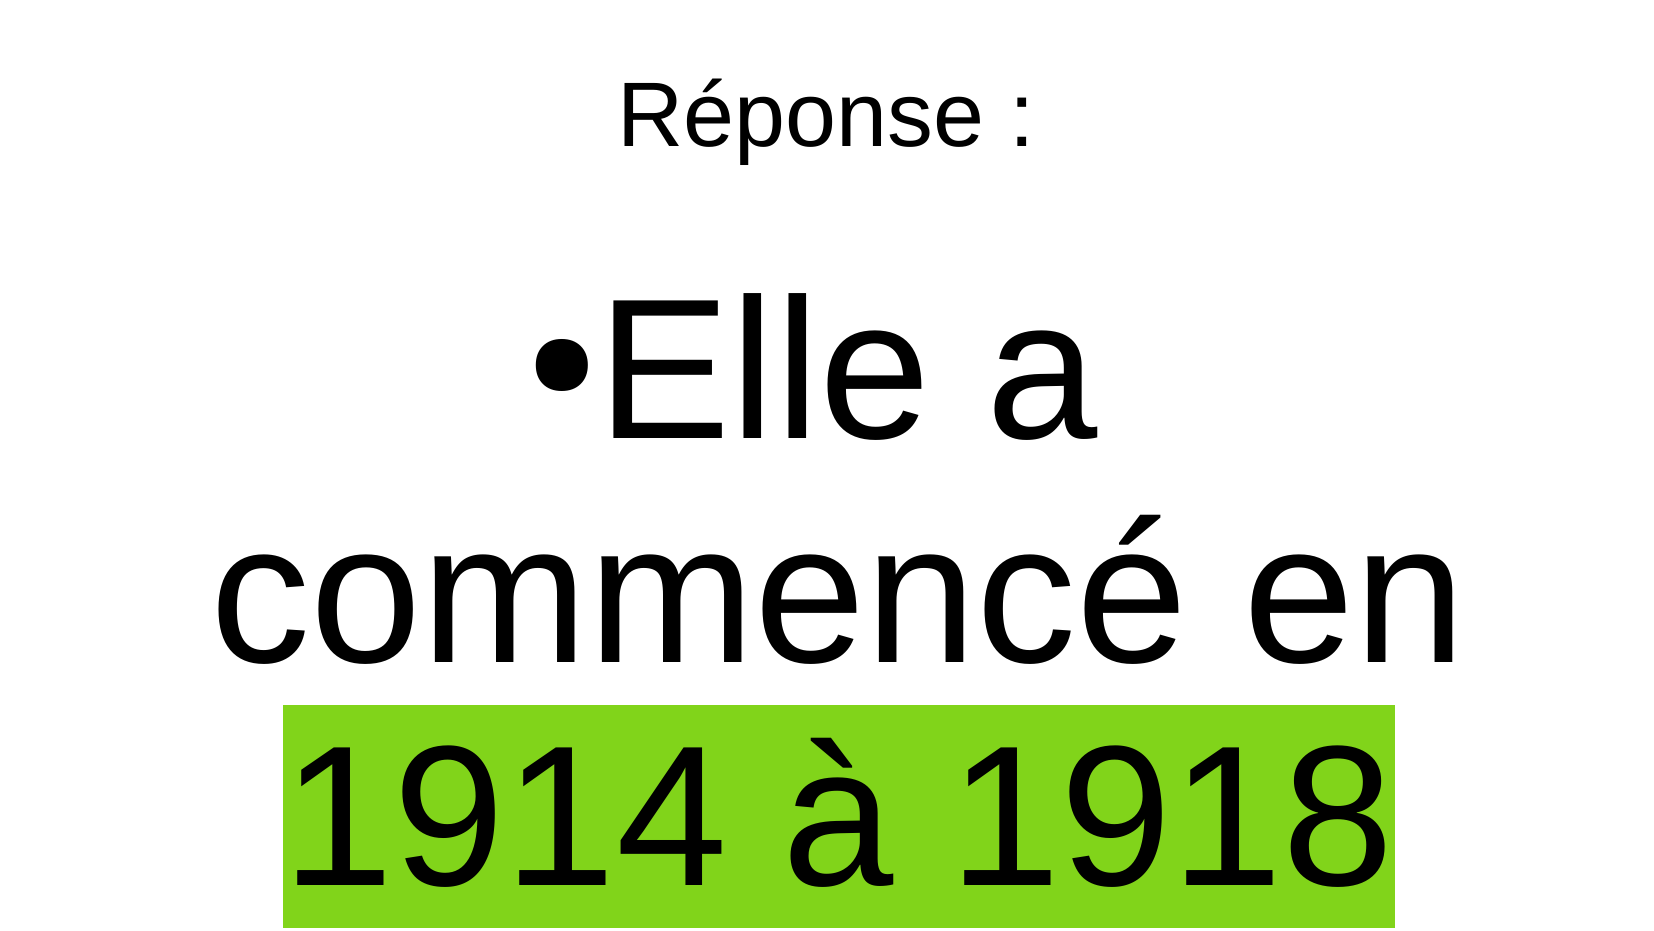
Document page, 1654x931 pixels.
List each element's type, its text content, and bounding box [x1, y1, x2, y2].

title Réponse : [82, 37, 1571, 193]
list Elle a commencé en 1914 à 1918 [59, 257, 1548, 798]
